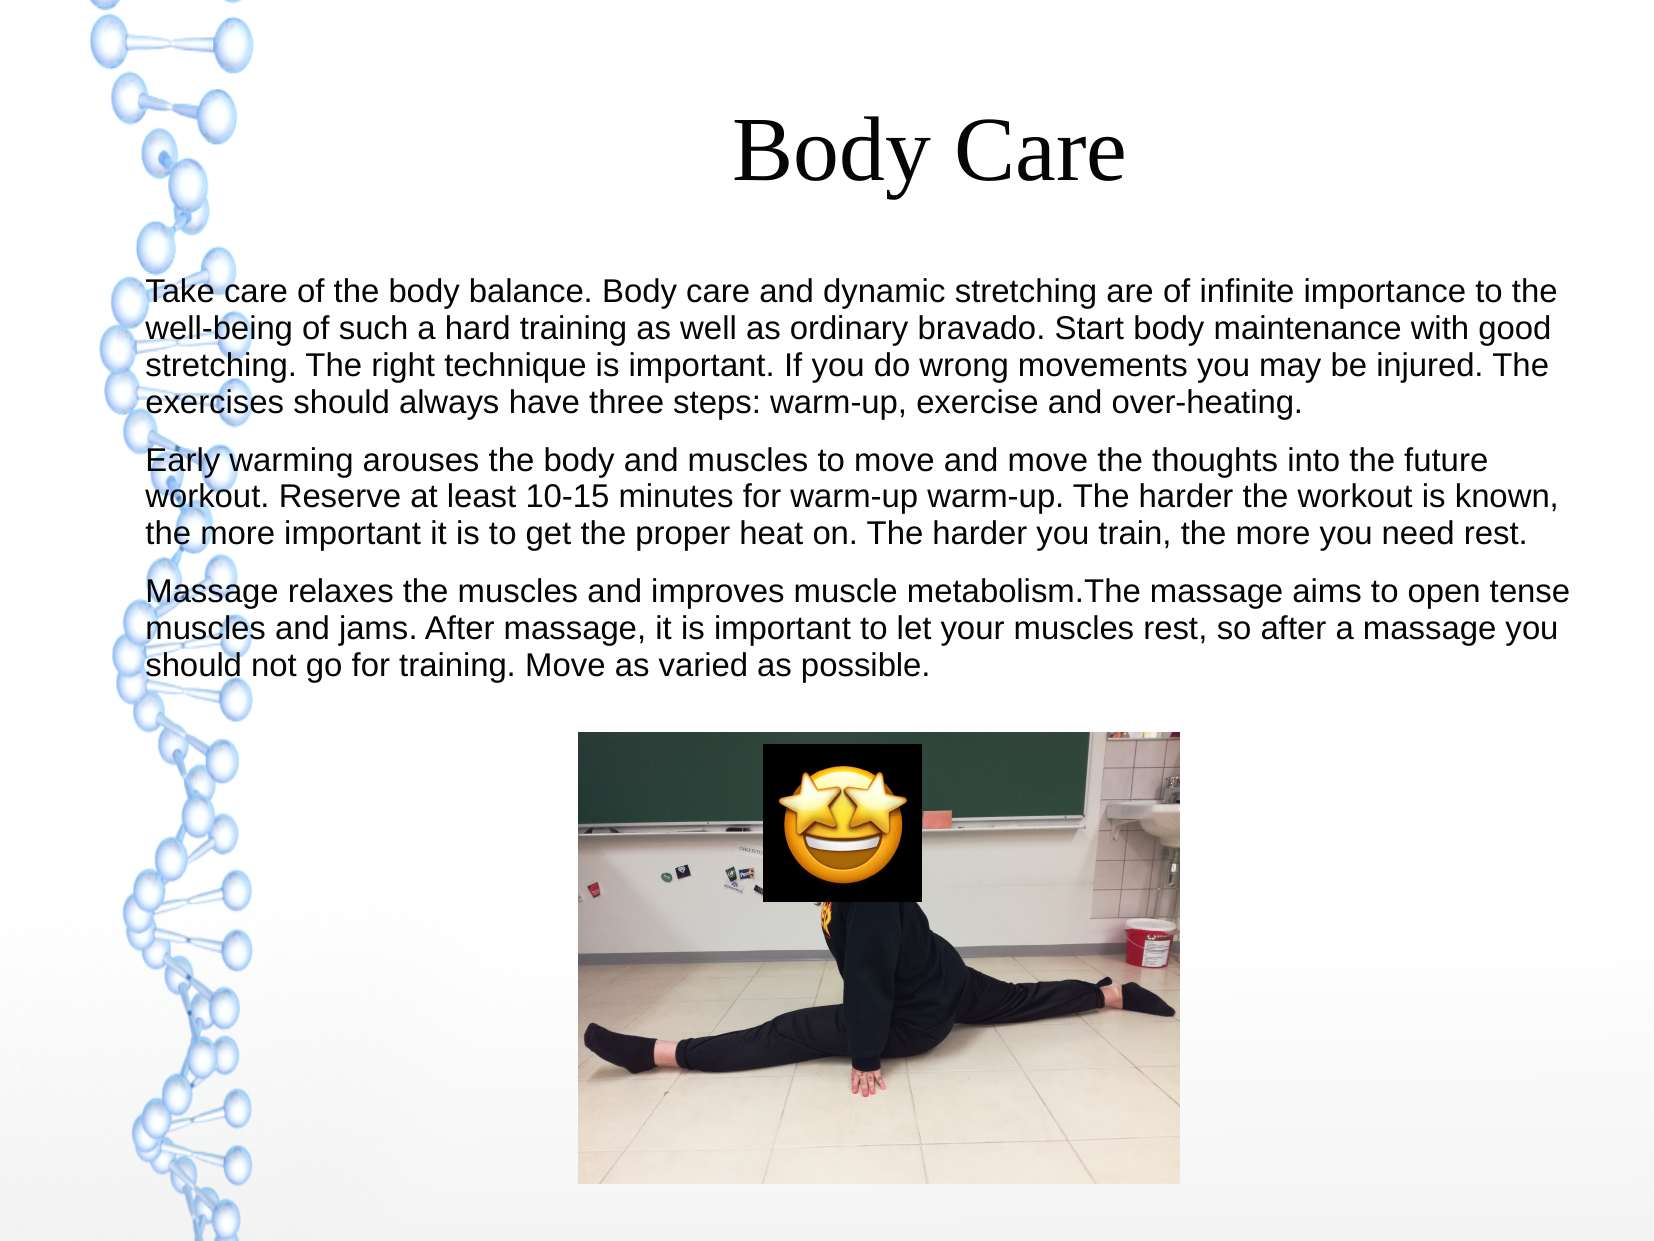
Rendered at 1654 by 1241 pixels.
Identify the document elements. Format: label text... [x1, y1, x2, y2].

list Take care of the body balance. Body care and dynamic stretching are of infinite importance to the well-being of such a hard training as well as ordinary bravado. Start body maintenance with good stretching. The right technique is important. If you do wrong movements you may be injured. The exercises should always have three steps: warm-up, exercise and over-heating. Early warming arouses the body and muscles to move and move the thoughts into the future workout. Reserve at least 10-15 minutes for warm-up warm-up. The harder the workout is known, the more important it is to get the proper heat on. The harder you train, the more you need rest. Massage relaxes the muscles and improves muscle metabolism.The massage aims to open tense muscles and jams. After massage, it is important to let your muscles rest, so after a massage you should not go for training. Move as varied as possible. [94, 272, 1583, 993]
title Body Care [265, 47, 1595, 252]
picture [0, 0, 1654, 1241]
